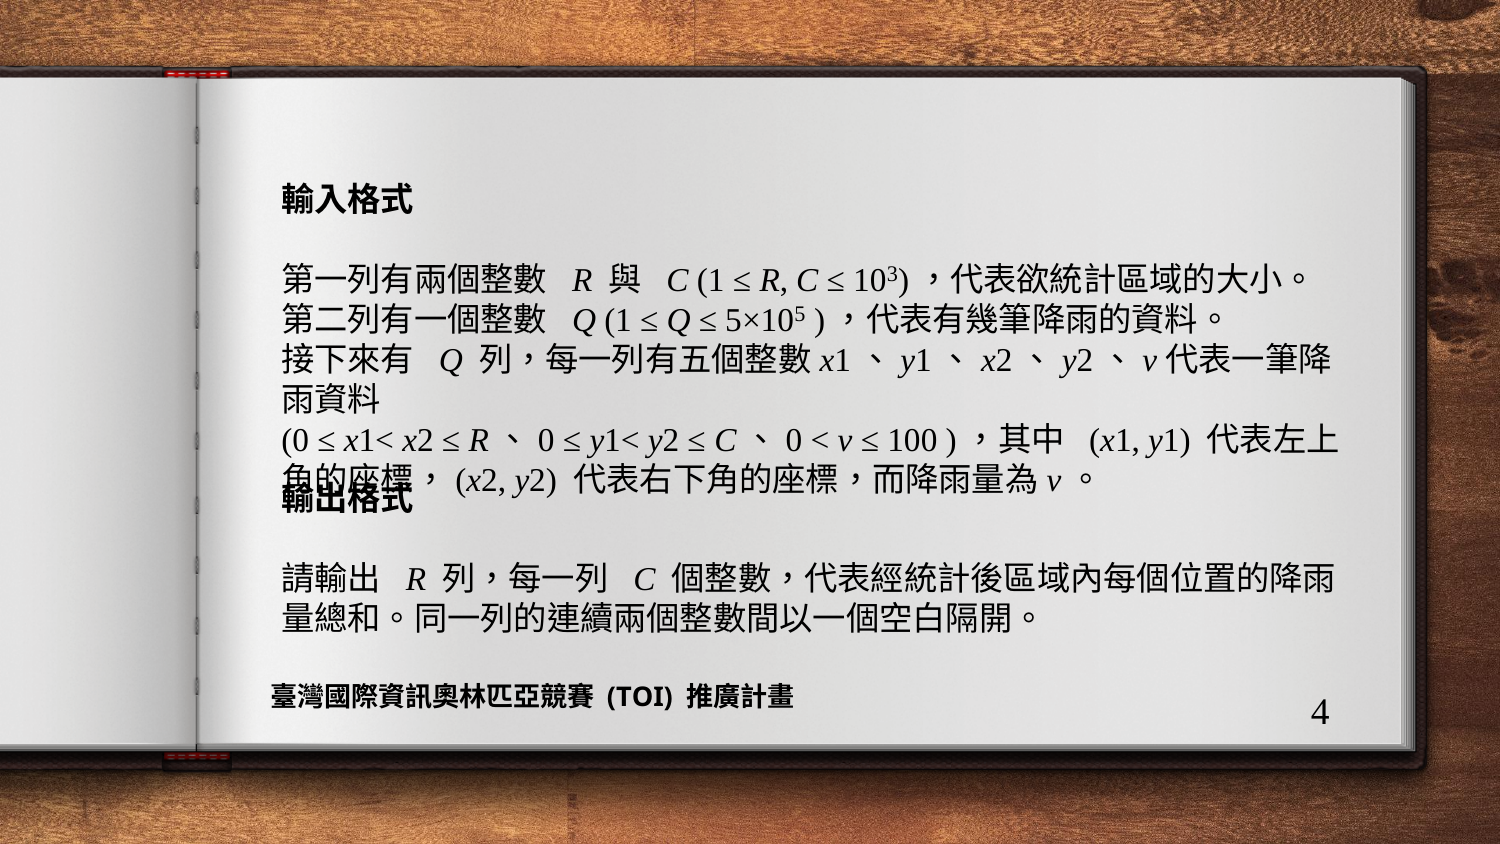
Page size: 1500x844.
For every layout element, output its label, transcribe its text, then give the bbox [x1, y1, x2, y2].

text_box 輸入格式 第一列有兩個整數 R 與 C (1 ≤ R, C ≤ 103)，代表欲統計區域的大小。 第二列有一個整數 Q (1 ≤ Q ≤ 5×105 )，代表有幾筆降雨的資料。 接下來有 Q 列，每一列有五個整數x1、y1、x2、y2、v代表一筆降雨資料 (0 ≤ x1< x2 ≤ R、0 ≤ y1< y2 ≤ C、0 < v ≤ 100 )，其中 (x1, y1) 代表左上角的座標，(x2, y2) 代表右下角的座標，而降雨量為v。 [266, 171, 1368, 469]
text_box [1295, 672, 1386, 737]
text_box 輸出格式 請輸出 R 列，每一列 C 個整數，代表經統計後區域內每個位置的降雨量總和。同一列的連續兩個整數間以一個空白隔開。 [266, 469, 1368, 644]
